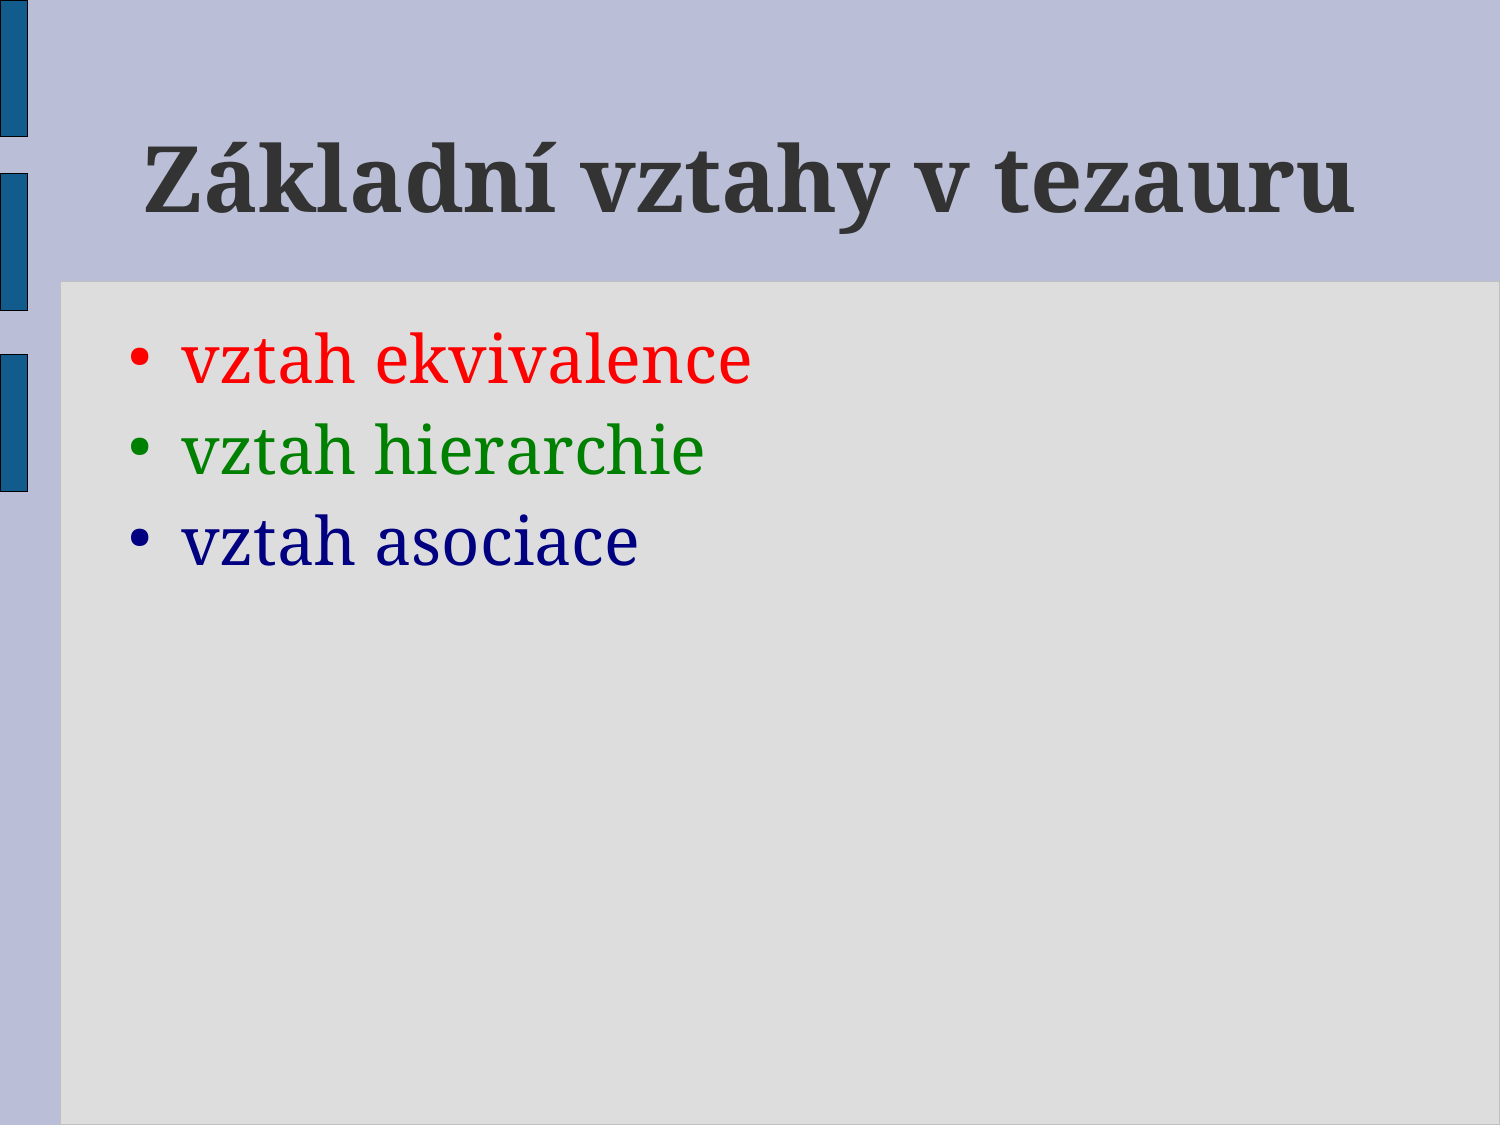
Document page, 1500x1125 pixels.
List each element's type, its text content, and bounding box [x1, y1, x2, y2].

title Základní vztahy v tezauru [110, 90, 1392, 264]
list vztah ekvivalence vztah hierarchie vztah asociace [110, 312, 1392, 1007]
